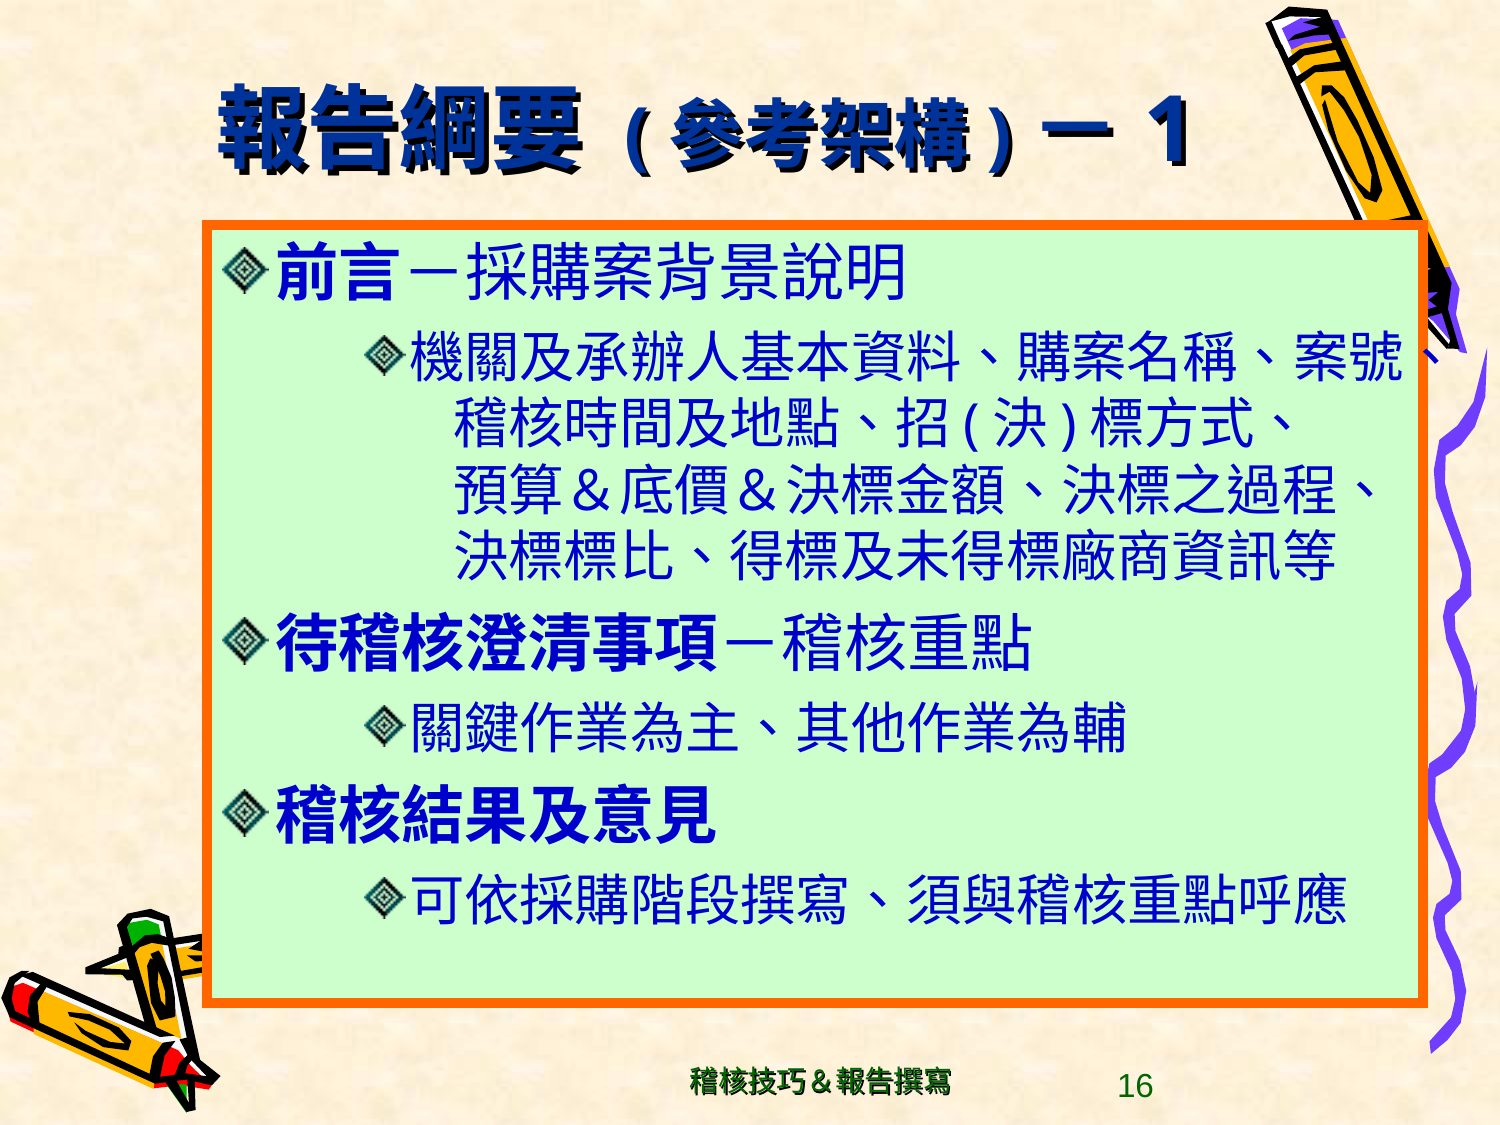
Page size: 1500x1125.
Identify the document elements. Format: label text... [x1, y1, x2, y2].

text_box 稽核技巧＆報告撰寫 [583, 1055, 1059, 1100]
list 前言－採購案背景說明 機關及承辦人基本資料、購案名稱、案號、稽核時間及地點、招(決)標方式、 預算＆底價＆決標金額、決標之過程、 決標標比、得標及未得標廠商資訊等 待稽核澄清事項－稽核重點 關鍵作業為主、其他作業為輔 稽核結果及意見 可依採購階段撰寫、須與稽核重點呼應 [207, 224, 1424, 1004]
title 報告綱要 (參考架構)－1 [171, 24, 1240, 188]
text_box [1102, 1056, 1415, 1101]
